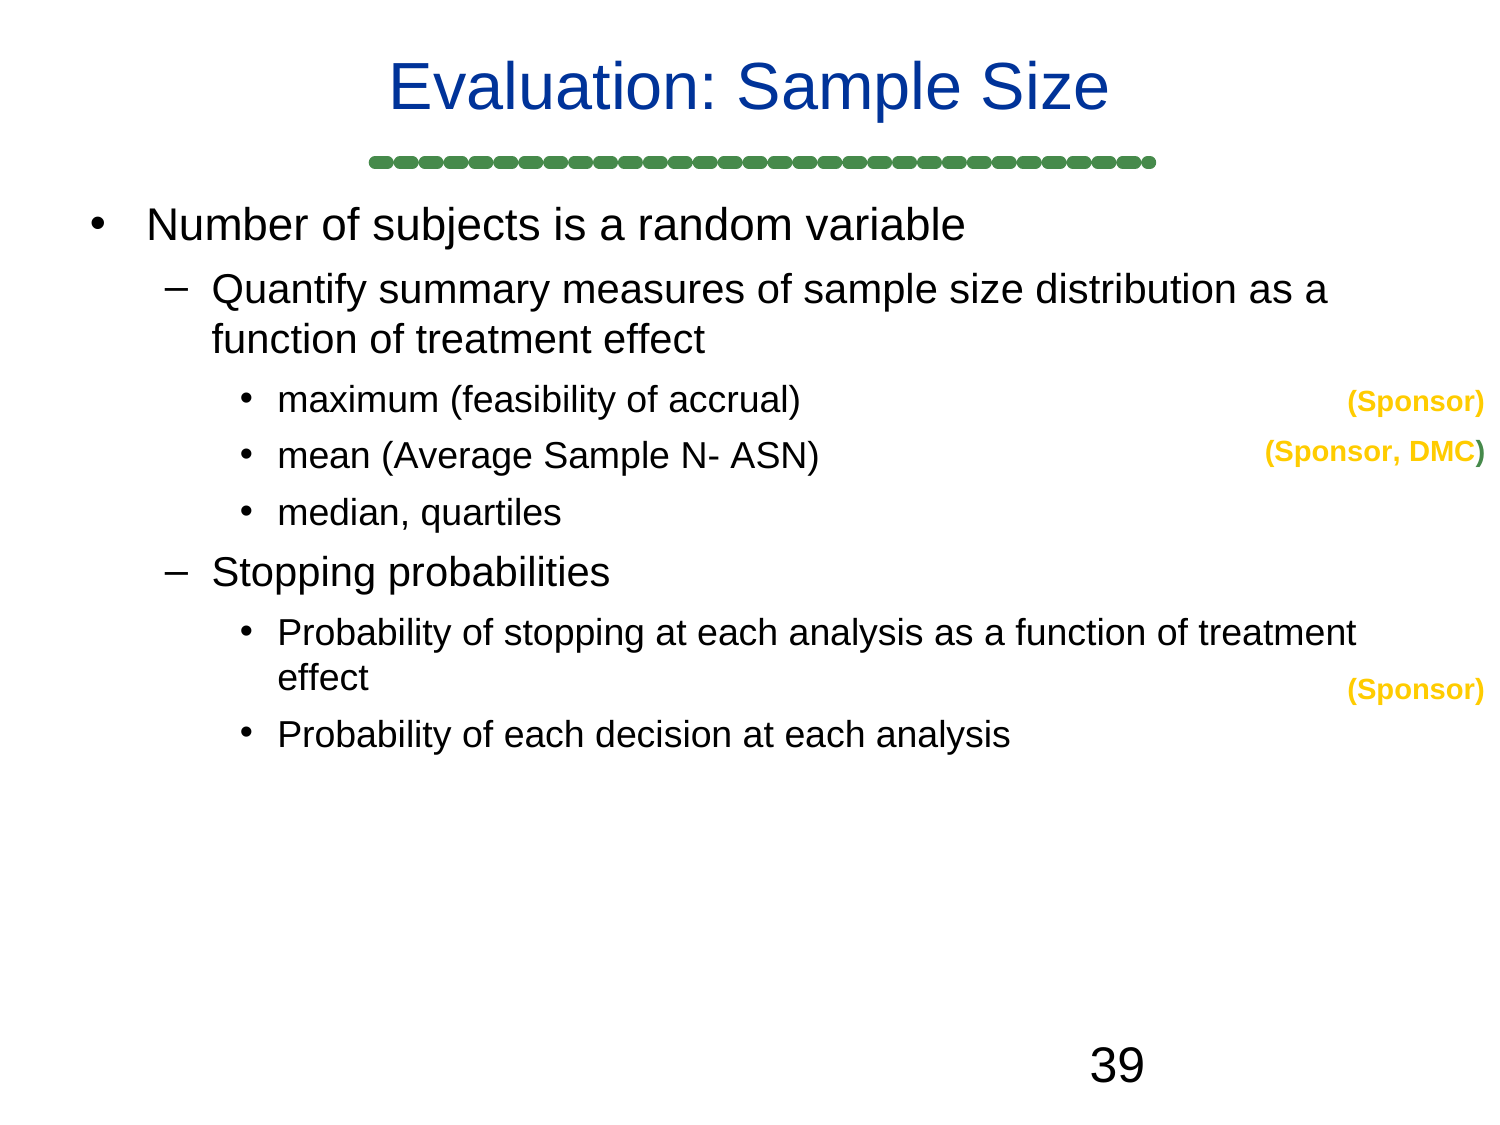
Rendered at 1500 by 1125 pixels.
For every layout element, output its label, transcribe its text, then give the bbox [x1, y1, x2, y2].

list Number of subjects is a random variable Quantify summary measures of sample size distribution as a function of treatment effect maximum (feasibility of accrual) mean (Average Sample N- ASN) median, quartiles Stopping probabilities Probability of stopping at each analysis as a function of treatment effect Probability of each decision at each analysis [75, 187, 1426, 1050]
text_box (Sponsor) [1332, 662, 1500, 713]
text_box (Sponsor) [1332, 374, 1500, 424]
title Evaluation: Sample Size [37, 24, 1463, 141]
text_box (Sponsor, DMC) [1249, 424, 1500, 476]
